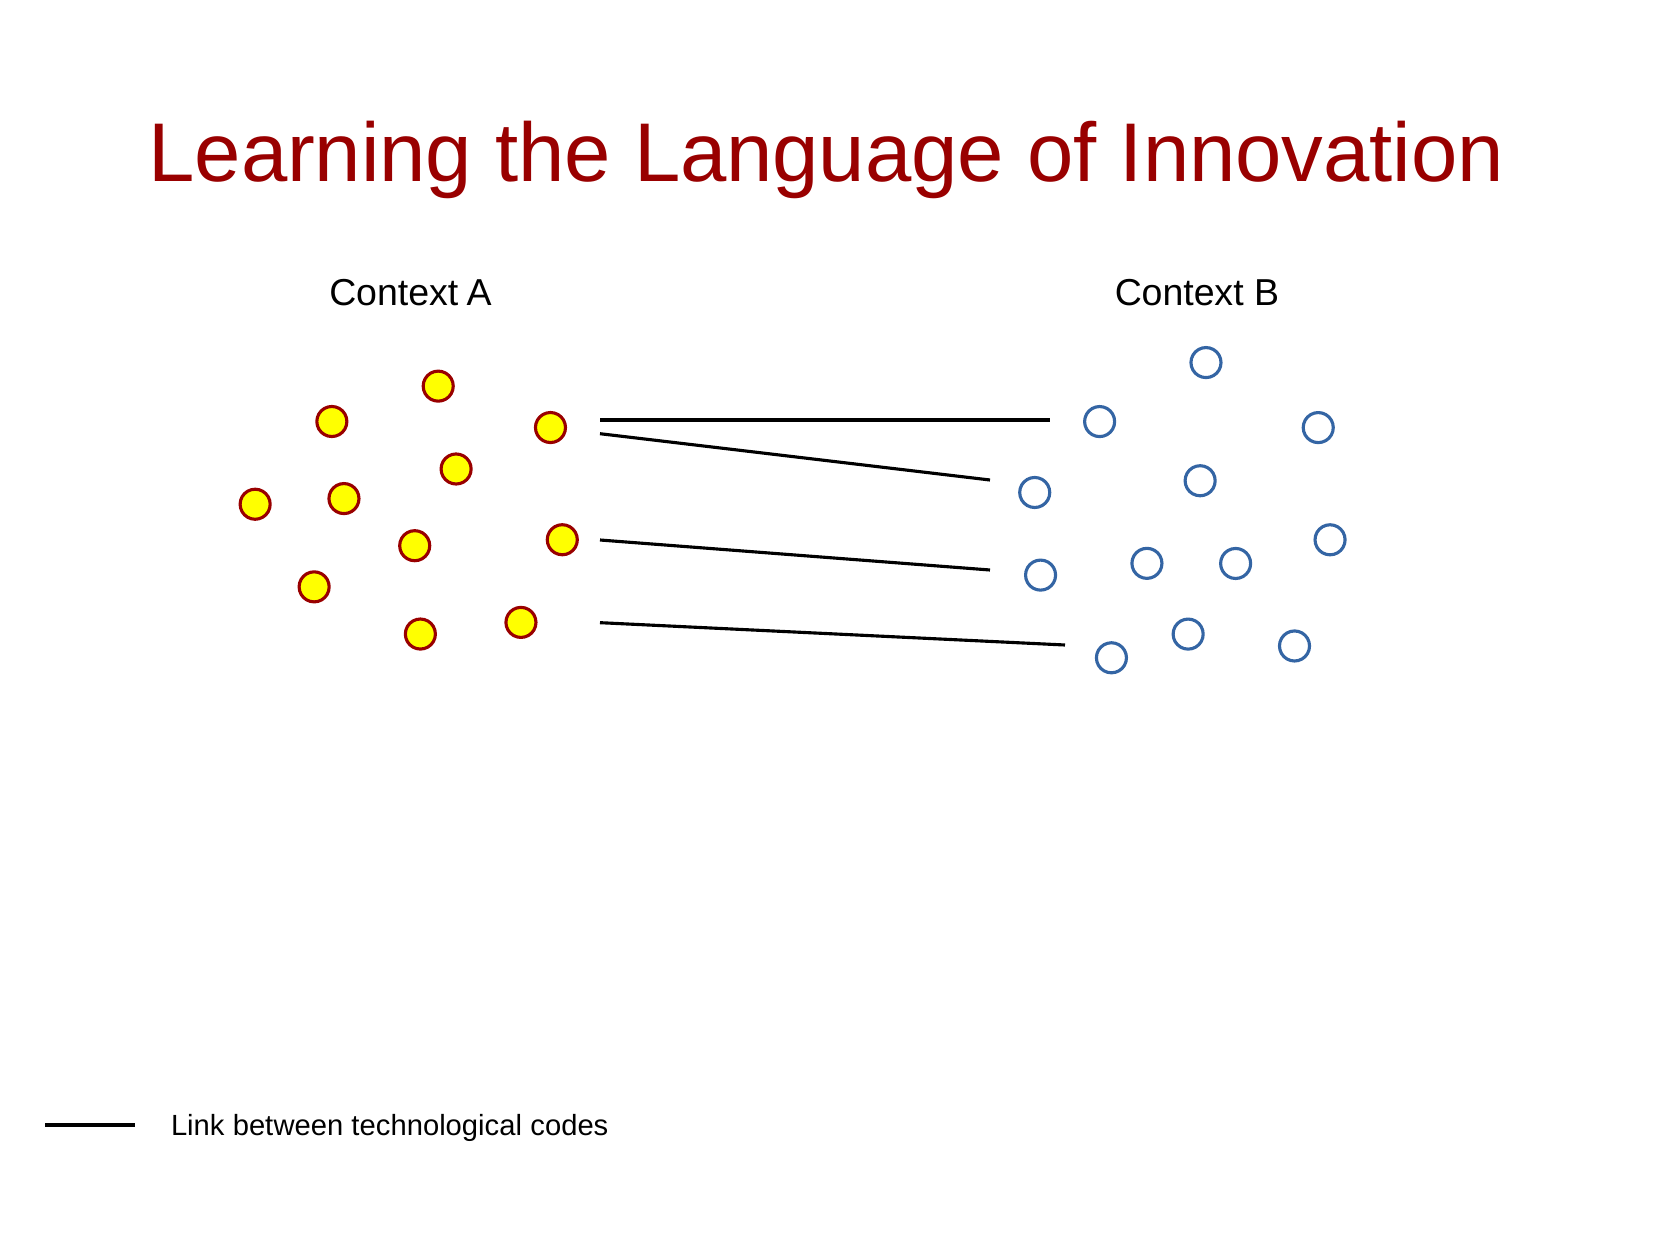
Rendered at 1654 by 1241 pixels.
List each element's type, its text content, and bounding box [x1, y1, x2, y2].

text_box [1096, 642, 1127, 673]
text_box [328, 483, 359, 514]
text_box Context B [1100, 264, 1294, 322]
text_box Link between technological codes [156, 1101, 622, 1149]
text_box [1279, 630, 1310, 662]
text_box Context A [314, 264, 507, 322]
text_box [405, 619, 436, 650]
text_box [1019, 477, 1050, 508]
text_box [1131, 548, 1162, 579]
text_box [299, 571, 330, 602]
text_box [1025, 560, 1056, 591]
text_box [1190, 347, 1222, 378]
text_box [1084, 406, 1115, 437]
text_box [399, 530, 430, 561]
text_box [1315, 524, 1346, 555]
text_box [535, 412, 566, 443]
title Learning the Language of Innovation [82, 49, 1571, 257]
text_box [423, 371, 454, 402]
text_box [505, 607, 536, 638]
text_box [1220, 548, 1251, 579]
text_box [1185, 465, 1216, 496]
text_box [1173, 619, 1204, 650]
text_box [1303, 412, 1334, 443]
text_box [441, 453, 472, 485]
text_box [240, 489, 271, 520]
text_box [316, 406, 347, 437]
text_box [547, 524, 578, 555]
